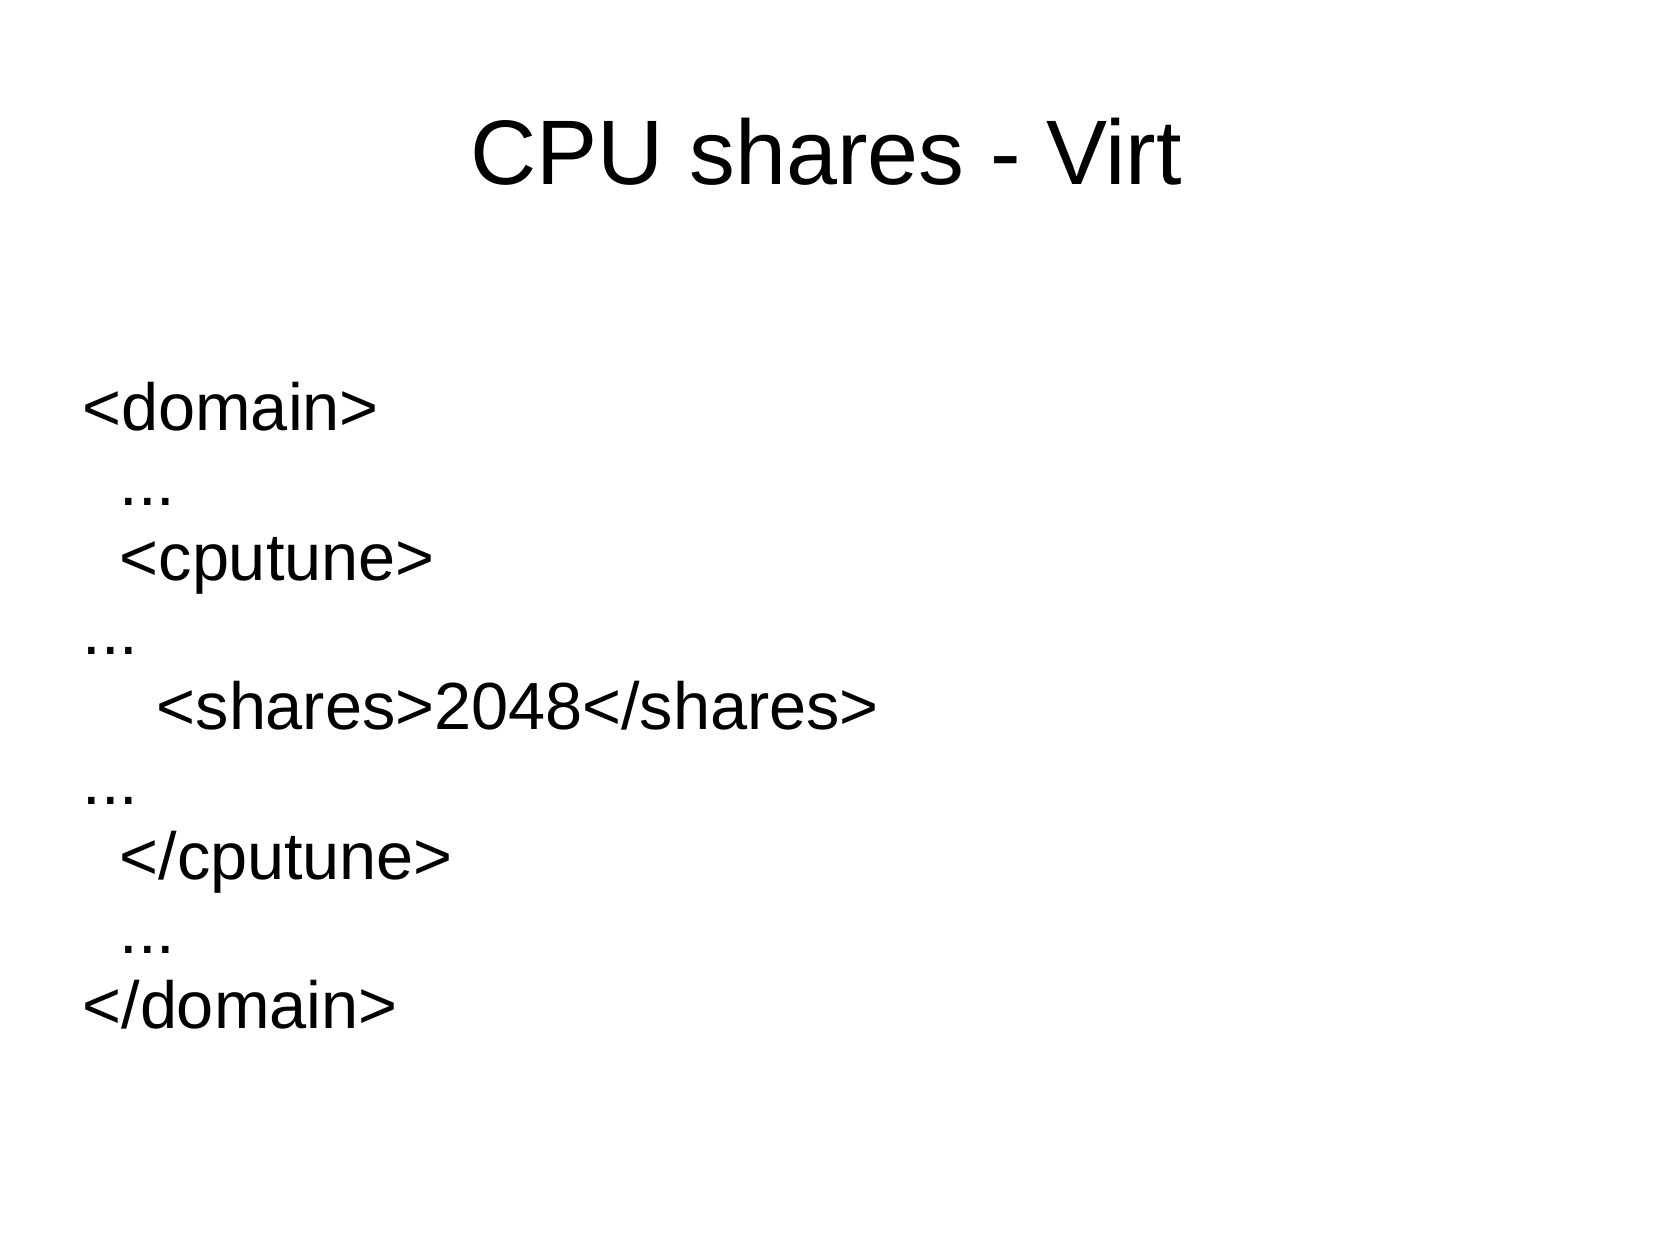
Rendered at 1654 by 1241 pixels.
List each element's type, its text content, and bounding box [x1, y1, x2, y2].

subtitle <domain> ... <cputune> ... <shares>2048</shares> ... </cputune> ... </domain> [82, 226, 1571, 1187]
title CPU shares - Virt [82, 49, 1571, 226]
